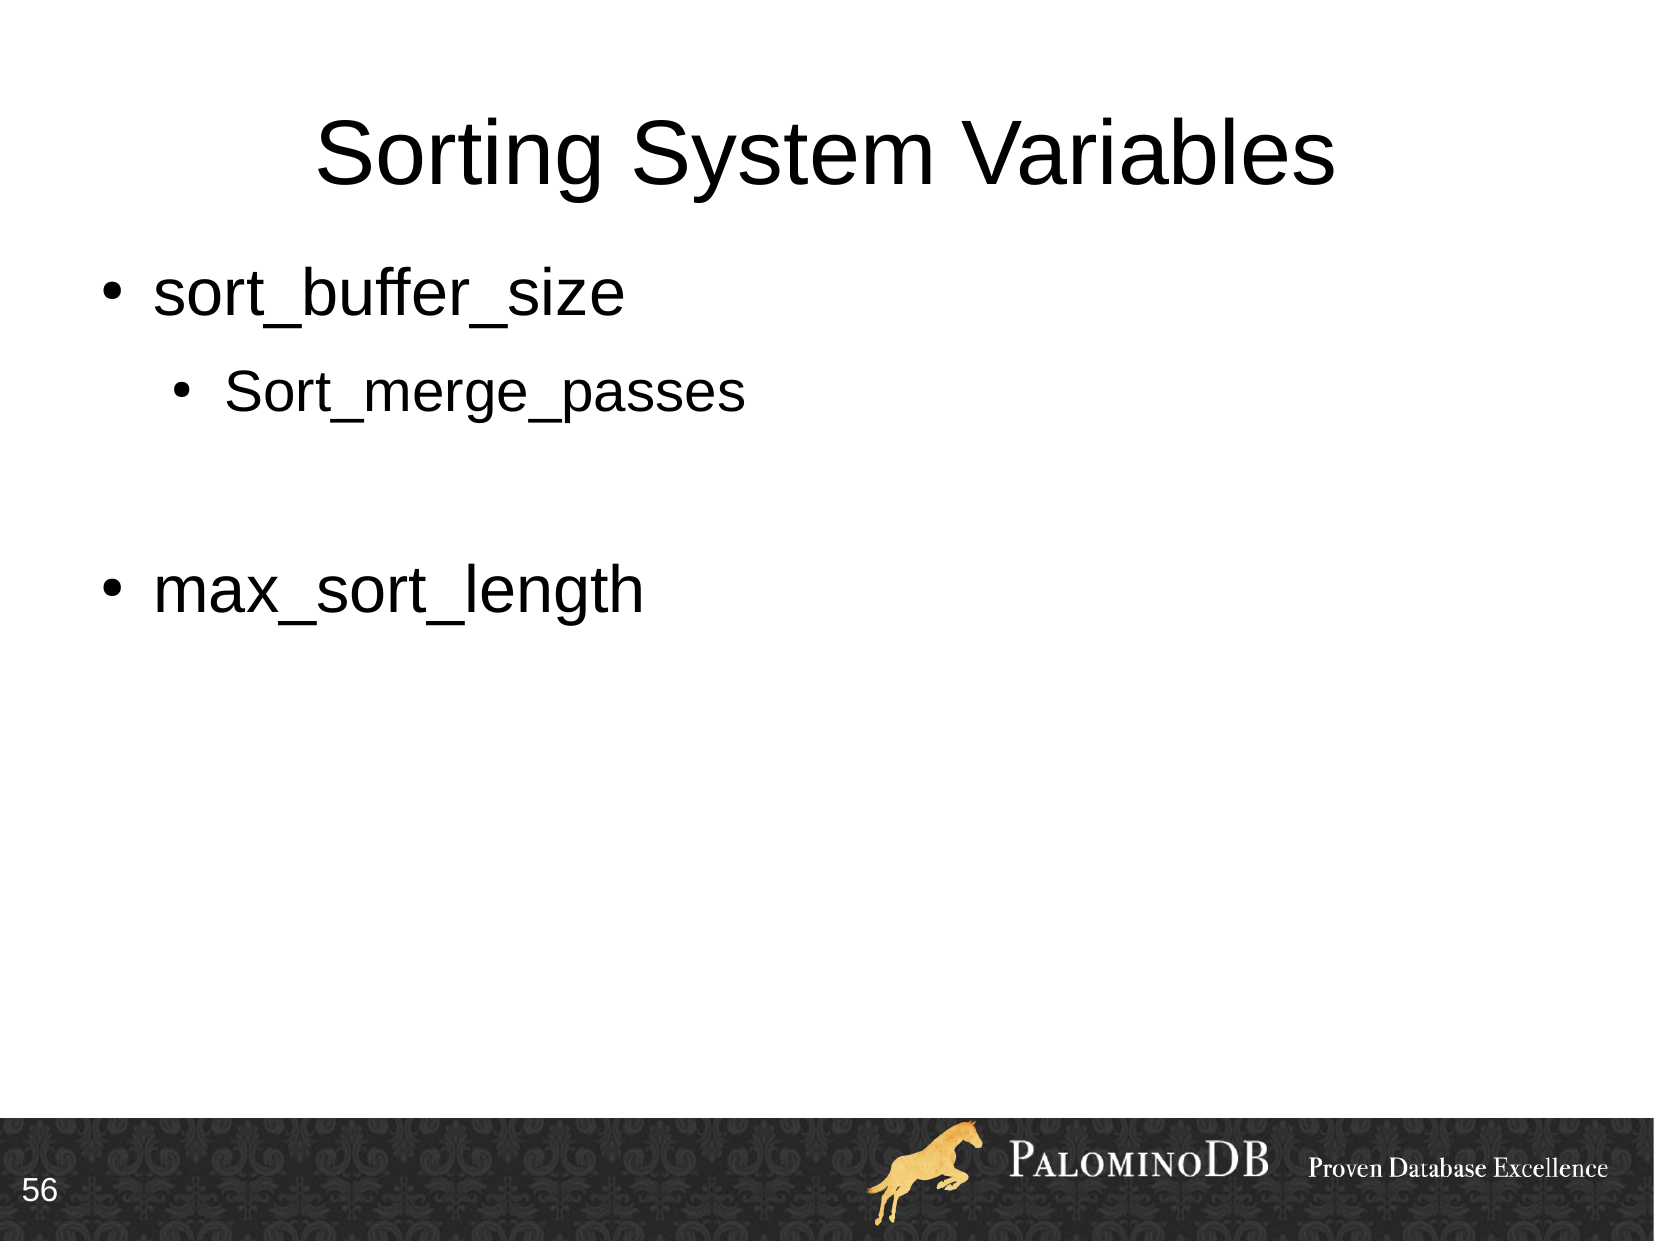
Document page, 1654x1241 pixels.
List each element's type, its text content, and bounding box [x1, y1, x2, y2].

title Sorting System Variables [82, 49, 1571, 254]
list sort_buffer_size Sort_merge_passes max_sort_length [82, 254, 1571, 1074]
picture [0, 1109, 1654, 1241]
